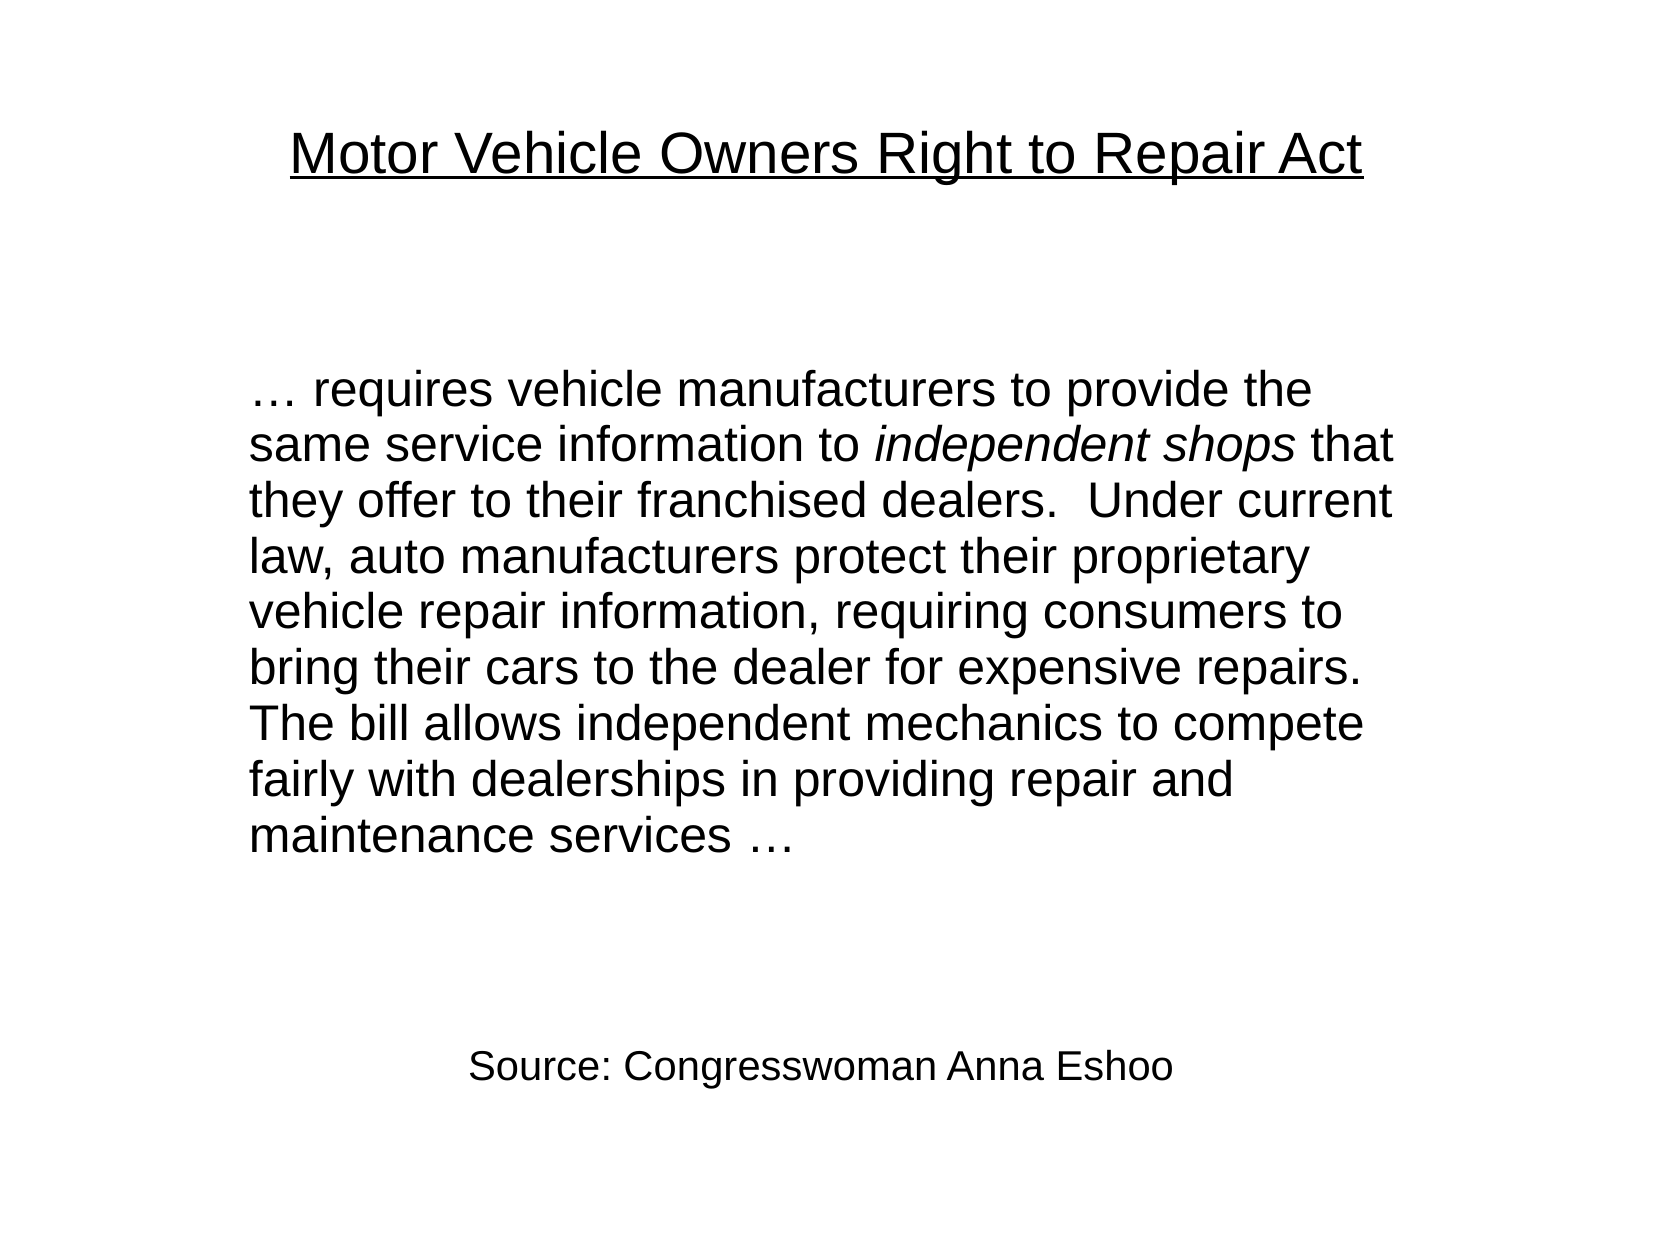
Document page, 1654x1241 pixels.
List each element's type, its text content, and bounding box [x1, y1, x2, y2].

title Motor Vehicle Owners Right to Repair Act [82, 49, 1571, 257]
text_box Source: Congresswoman Anna Eshoo [453, 1035, 1201, 1097]
text_box … requires vehicle manufacturers to provide the same service information to independent shops that they offer to their franchised dealers. Under current law, auto manufacturers protect their proprietary vehicle repair information, requiring consumers to bring their cars to the dealer for expensive repairs. The bill allows independent mechanics to compete fairly with dealerships in providing repair and maintenance services … [234, 353, 1420, 871]
